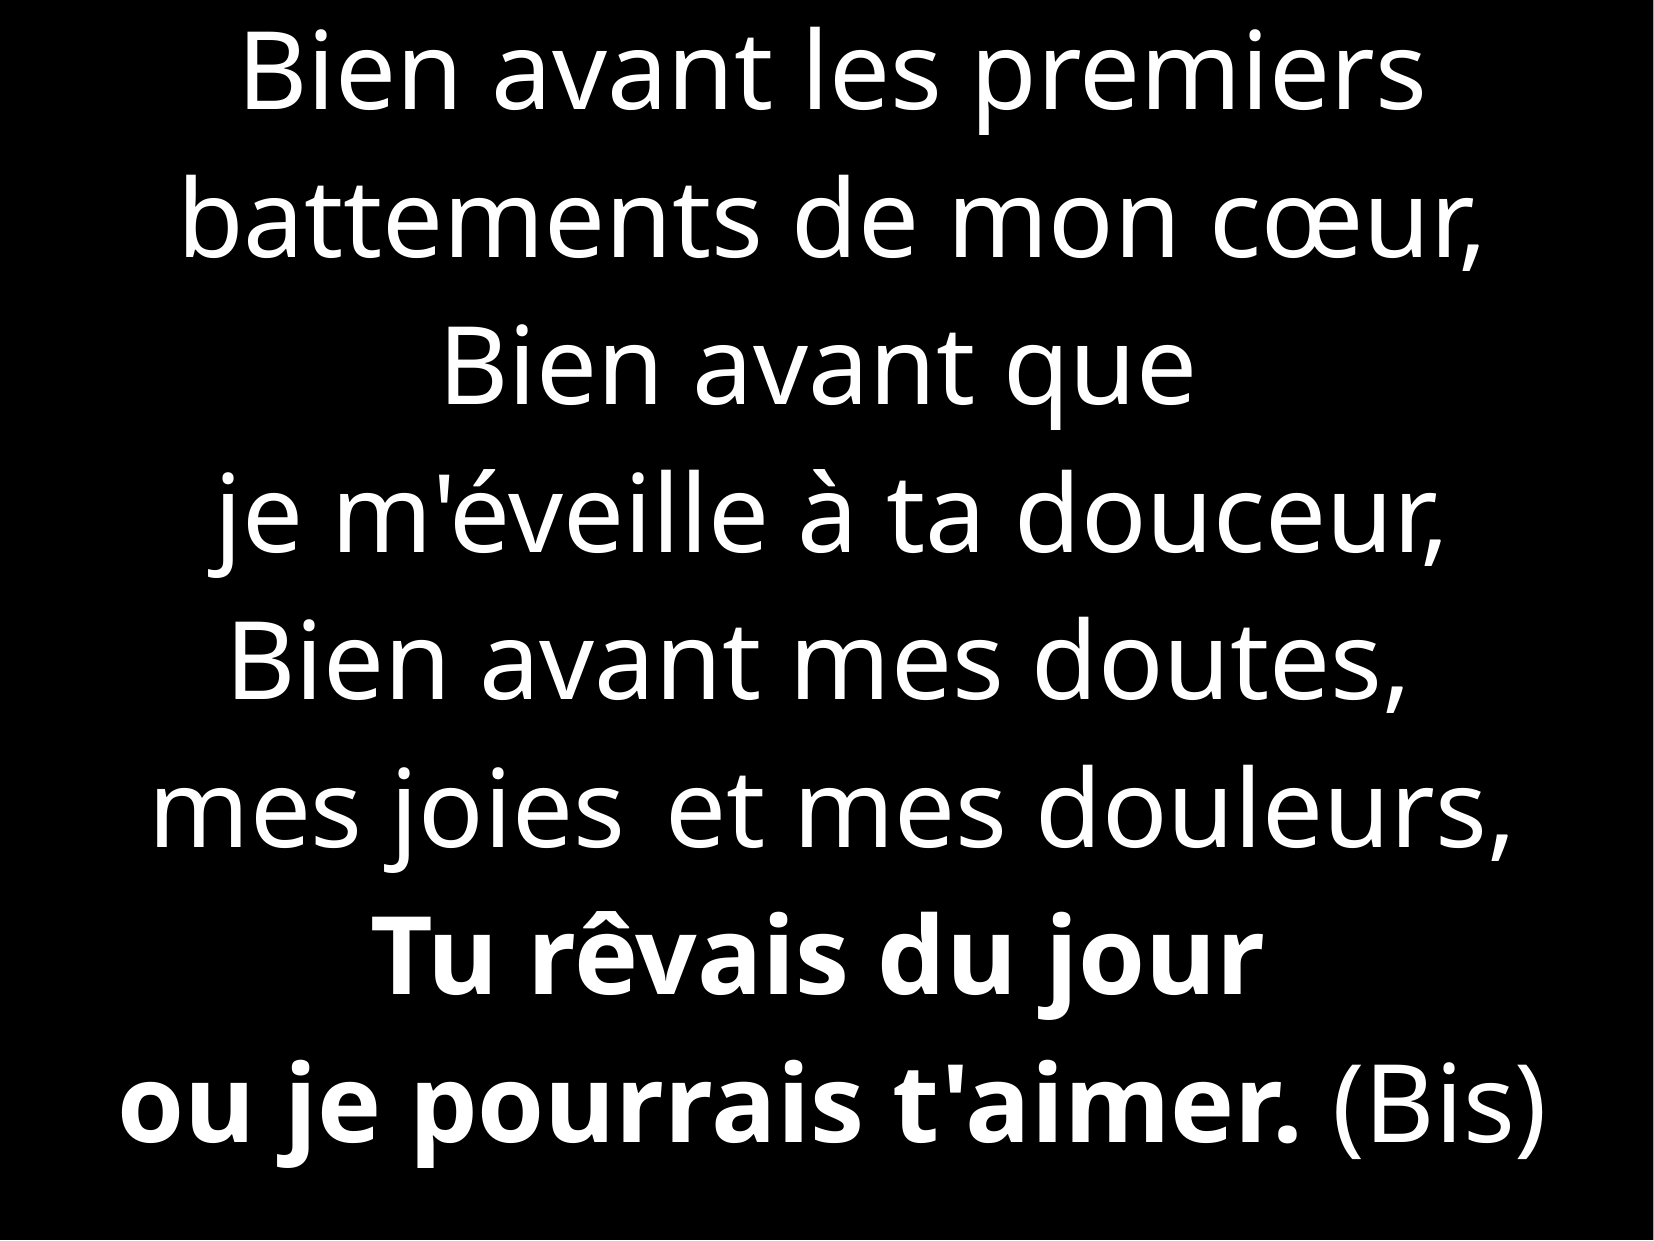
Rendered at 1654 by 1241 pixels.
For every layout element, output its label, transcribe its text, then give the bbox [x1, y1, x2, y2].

subtitle Bien avant les premiers battements de mon cœur, Bien avant que je m'éveille à ta douceur, Bien avant mes doutes, mes joies et mes douleurs, Tu rêvais du jour ou je pourrais t'aimer. (Bis) [23, 0, 1642, 1241]
